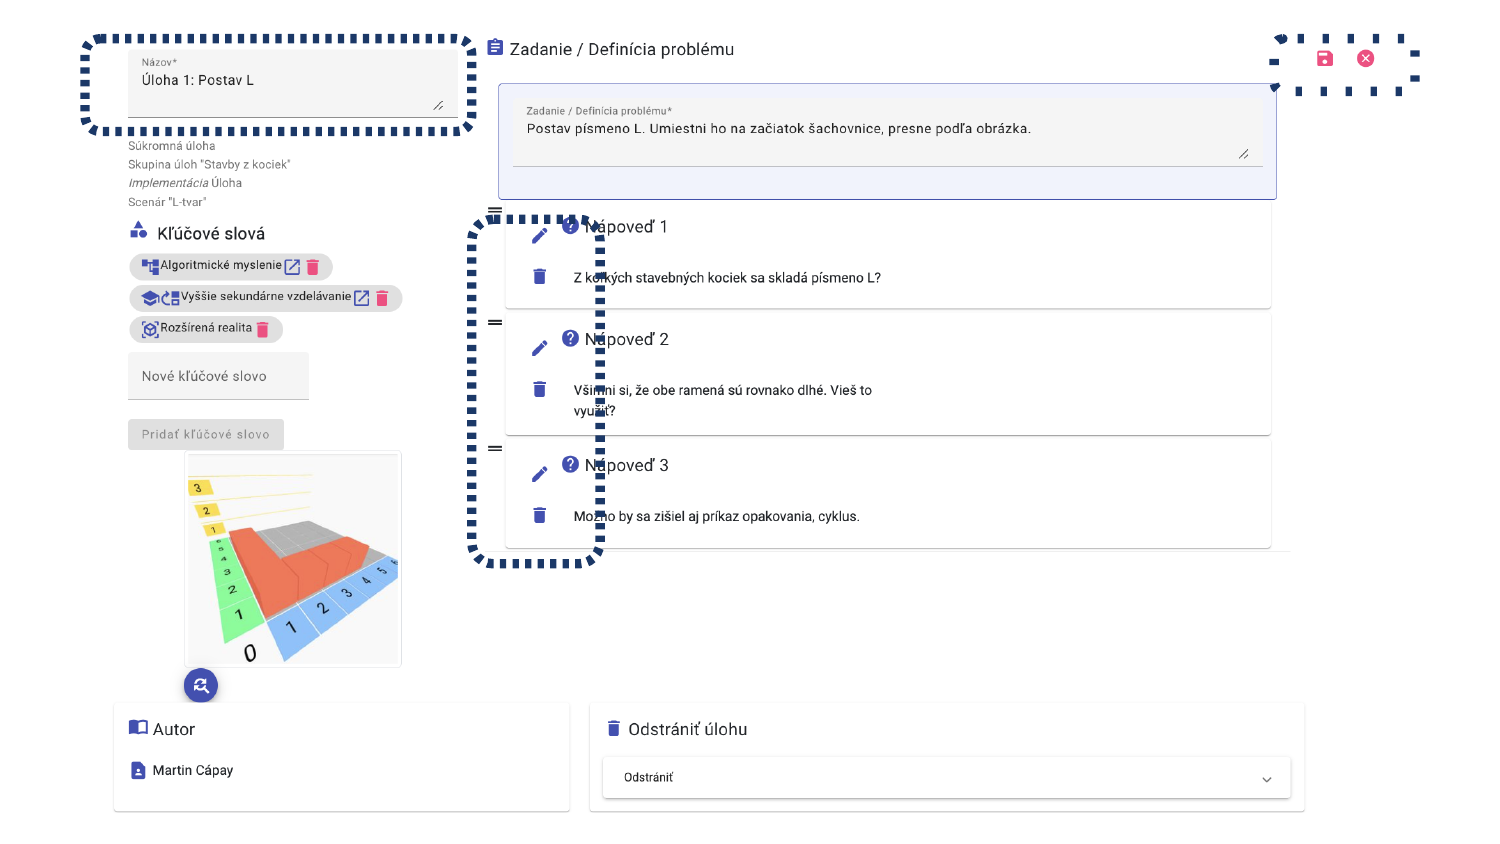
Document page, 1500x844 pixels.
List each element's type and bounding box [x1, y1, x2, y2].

picture [112, 30, 1388, 813]
